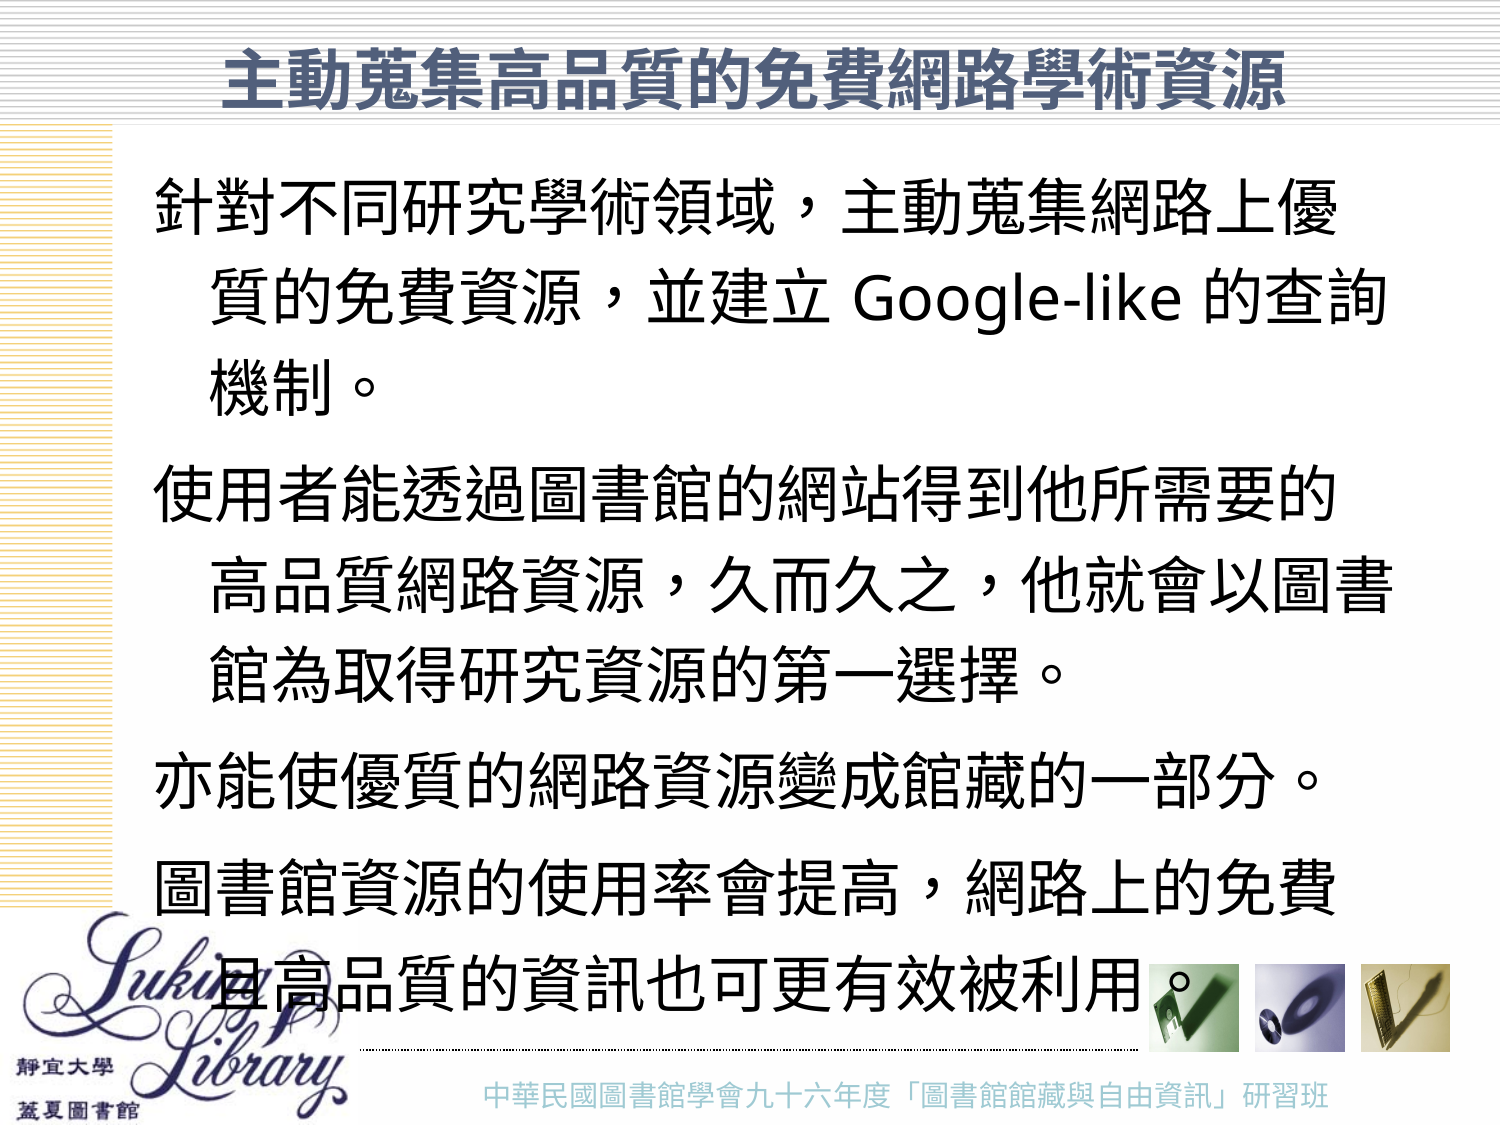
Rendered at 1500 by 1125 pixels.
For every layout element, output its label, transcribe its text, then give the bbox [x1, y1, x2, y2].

picture [1149, 1000, 1239, 1052]
title 主動蒐集高品質的免費網路學術資源 [74, 27, 1433, 123]
picture [1361, 964, 1450, 1052]
list 針對不同研究學術領域，主動蒐集網路上優質的免費資源，並建立Google-like的查詢機制。 使用者能透過圖書館的網站得到他所需要的高品質網路資源，久而久之，他就會以圖書館為取得研究資源的第一選擇。 亦能使優質的網路資源變成館藏的一部分。 圖書館資源的使用率會提高，網路上的免費且高品質的資訊也可更有效被利用。 [137, 149, 1413, 1000]
picture [0, 0, 1500, 1125]
picture [1255, 1000, 1345, 1052]
picture [226, 1000, 253, 1005]
picture [343, 1000, 356, 1004]
